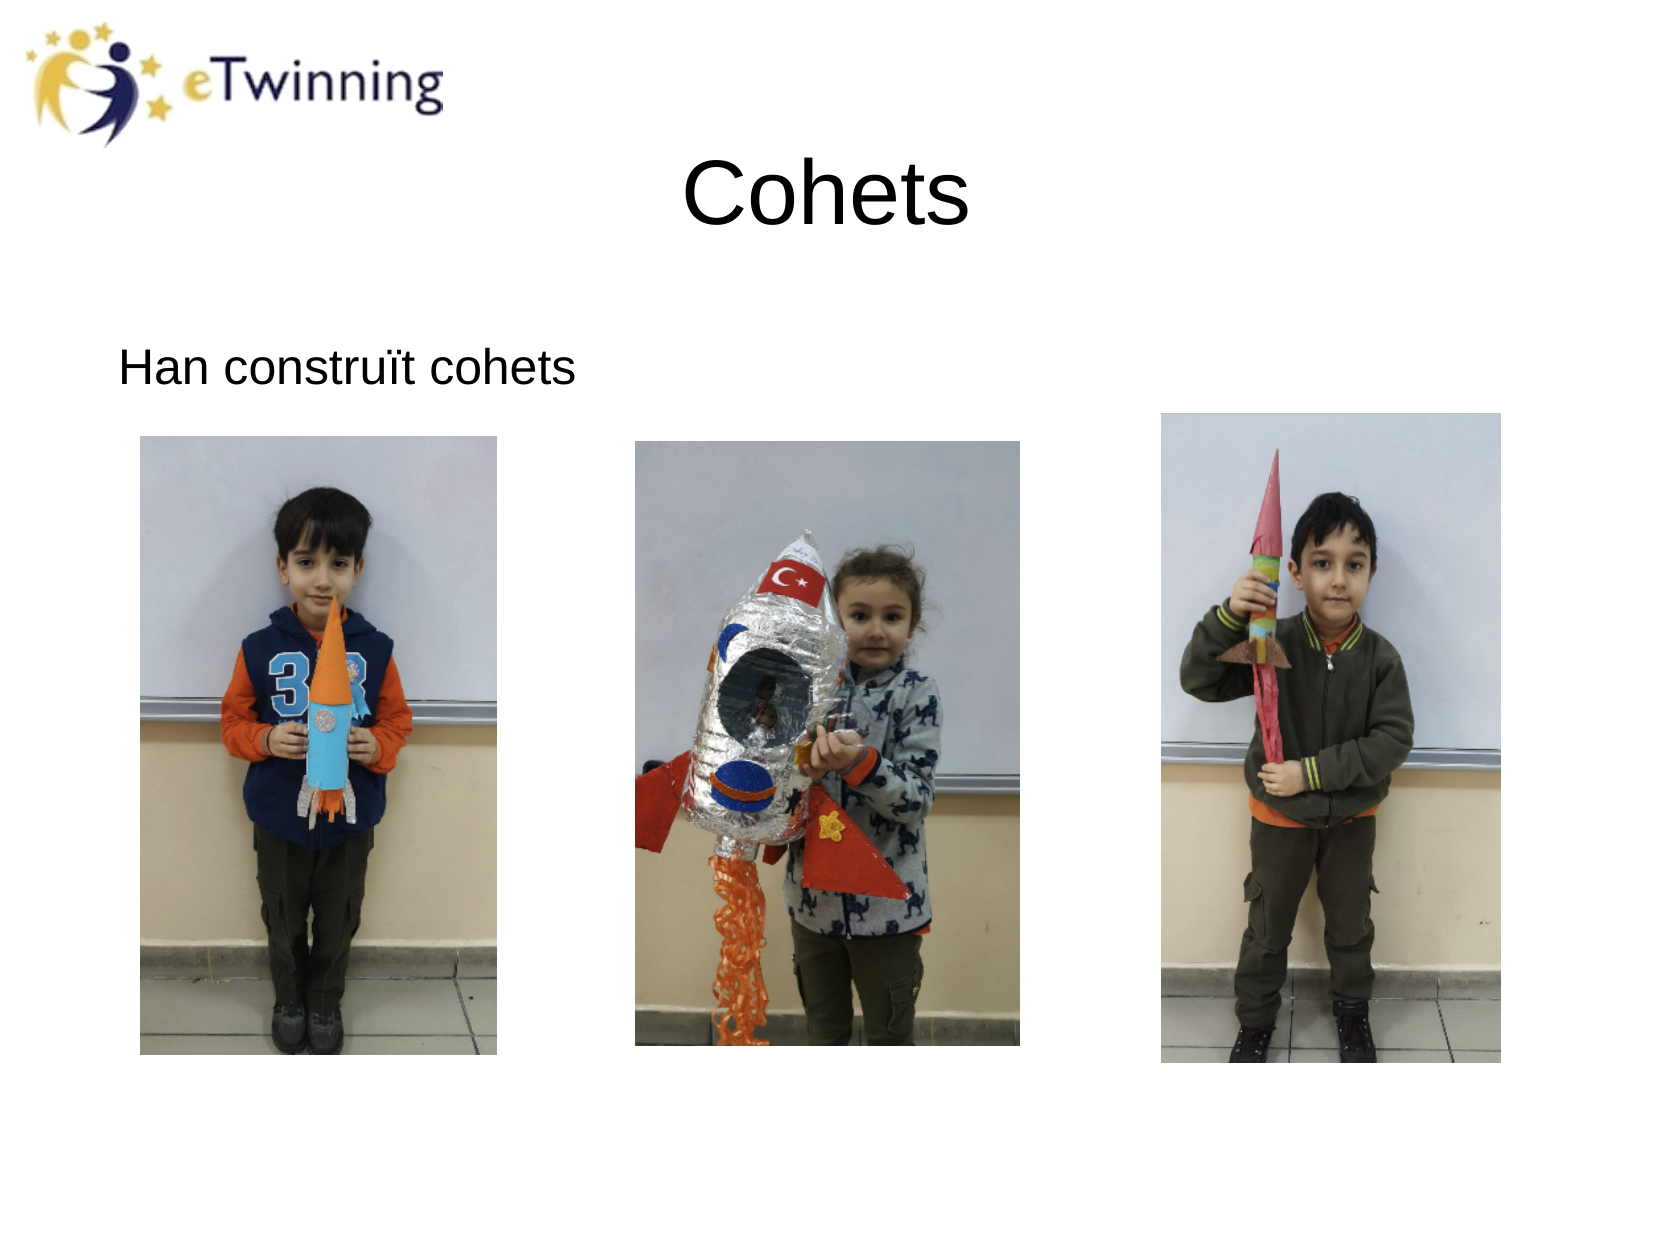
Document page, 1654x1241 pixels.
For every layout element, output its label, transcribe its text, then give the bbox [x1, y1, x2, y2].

picture [1161, 413, 1501, 1063]
picture [140, 436, 497, 1055]
picture [635, 441, 1020, 1046]
subtitle Han construït cohets [118, 331, 1536, 403]
picture [26, 20, 443, 148]
title Cohets [82, 136, 1571, 249]
